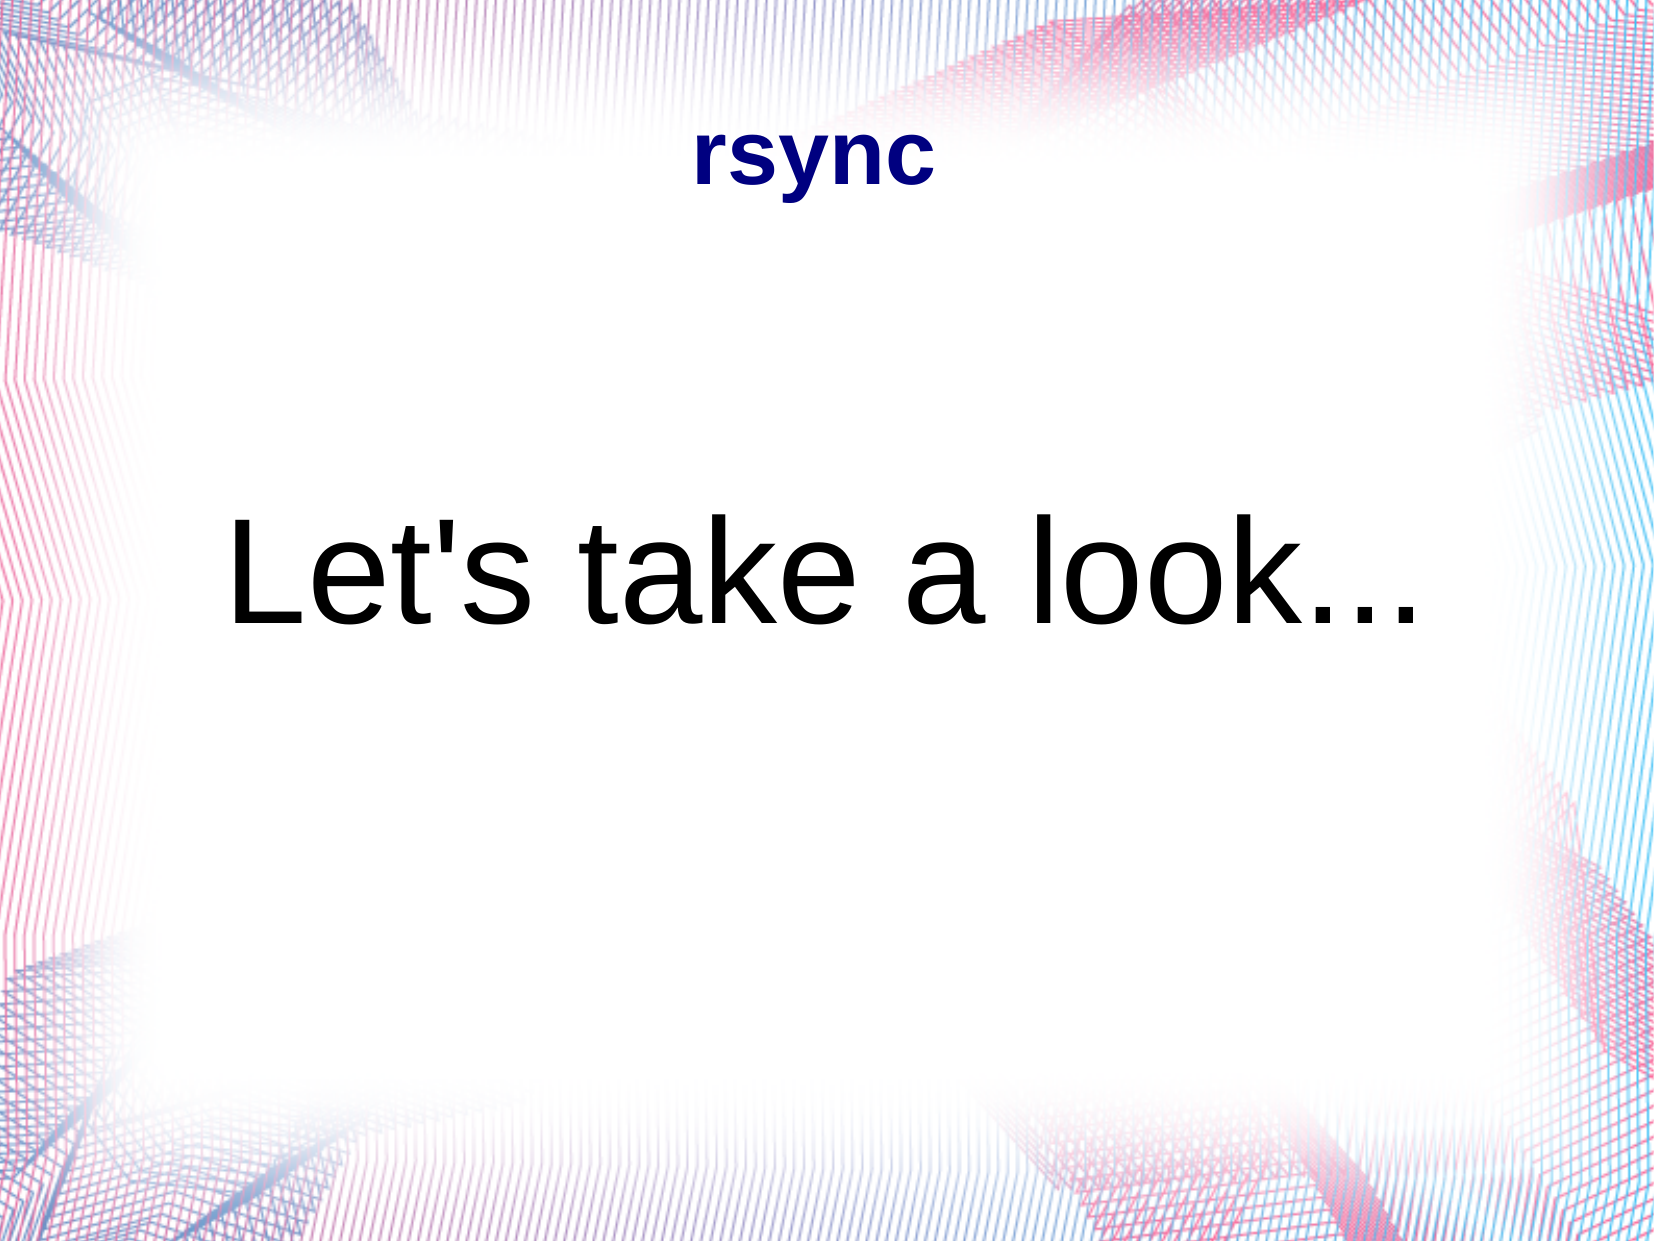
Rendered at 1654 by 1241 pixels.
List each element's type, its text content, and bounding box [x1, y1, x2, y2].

title rsync [82, 56, 1571, 250]
list Let's take a look... [82, 290, 1571, 1094]
picture [0, 0, 1654, 1241]
